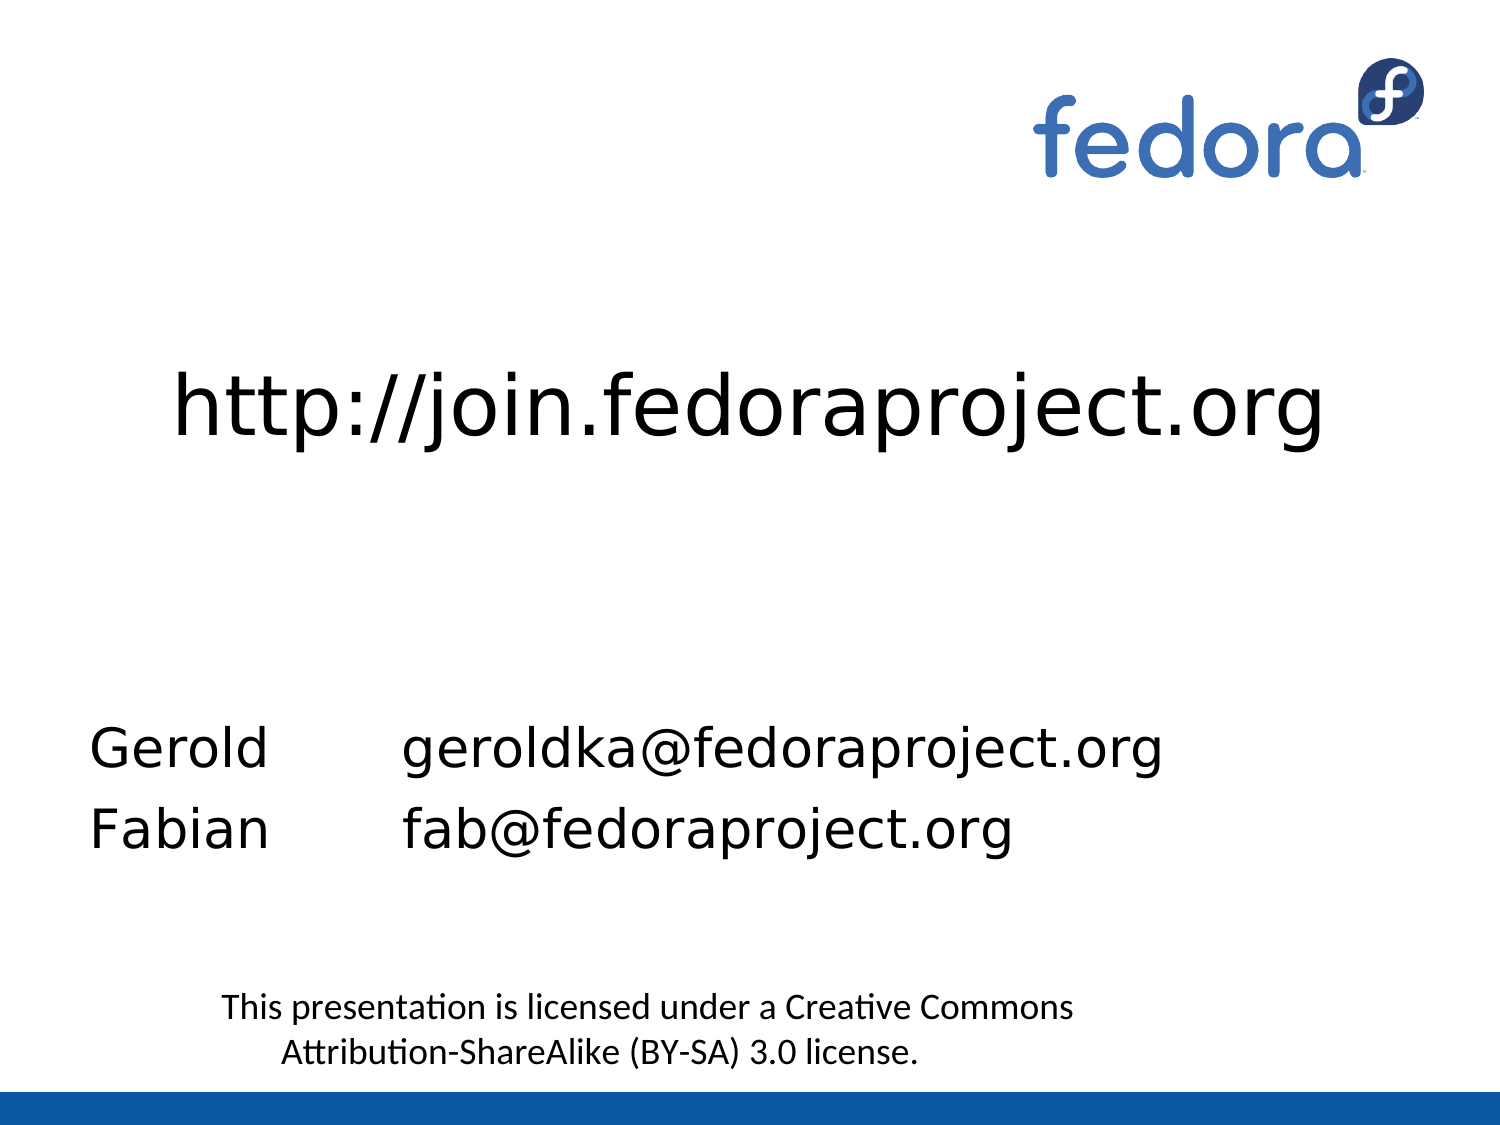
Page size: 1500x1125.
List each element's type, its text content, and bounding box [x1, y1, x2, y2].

list http://join.fedoraproject.org Gerold geroldka@fedoraproject.org Fabian fab@fedoraproject.org [75, 262, 1425, 1021]
picture [1033, 58, 1424, 178]
text_box This presentation is licensed under a Creative Commons Attribution-ShareAlike (BY-SA) 3.0 license. [206, 974, 1300, 1080]
picture [0, 1092, 1500, 1125]
